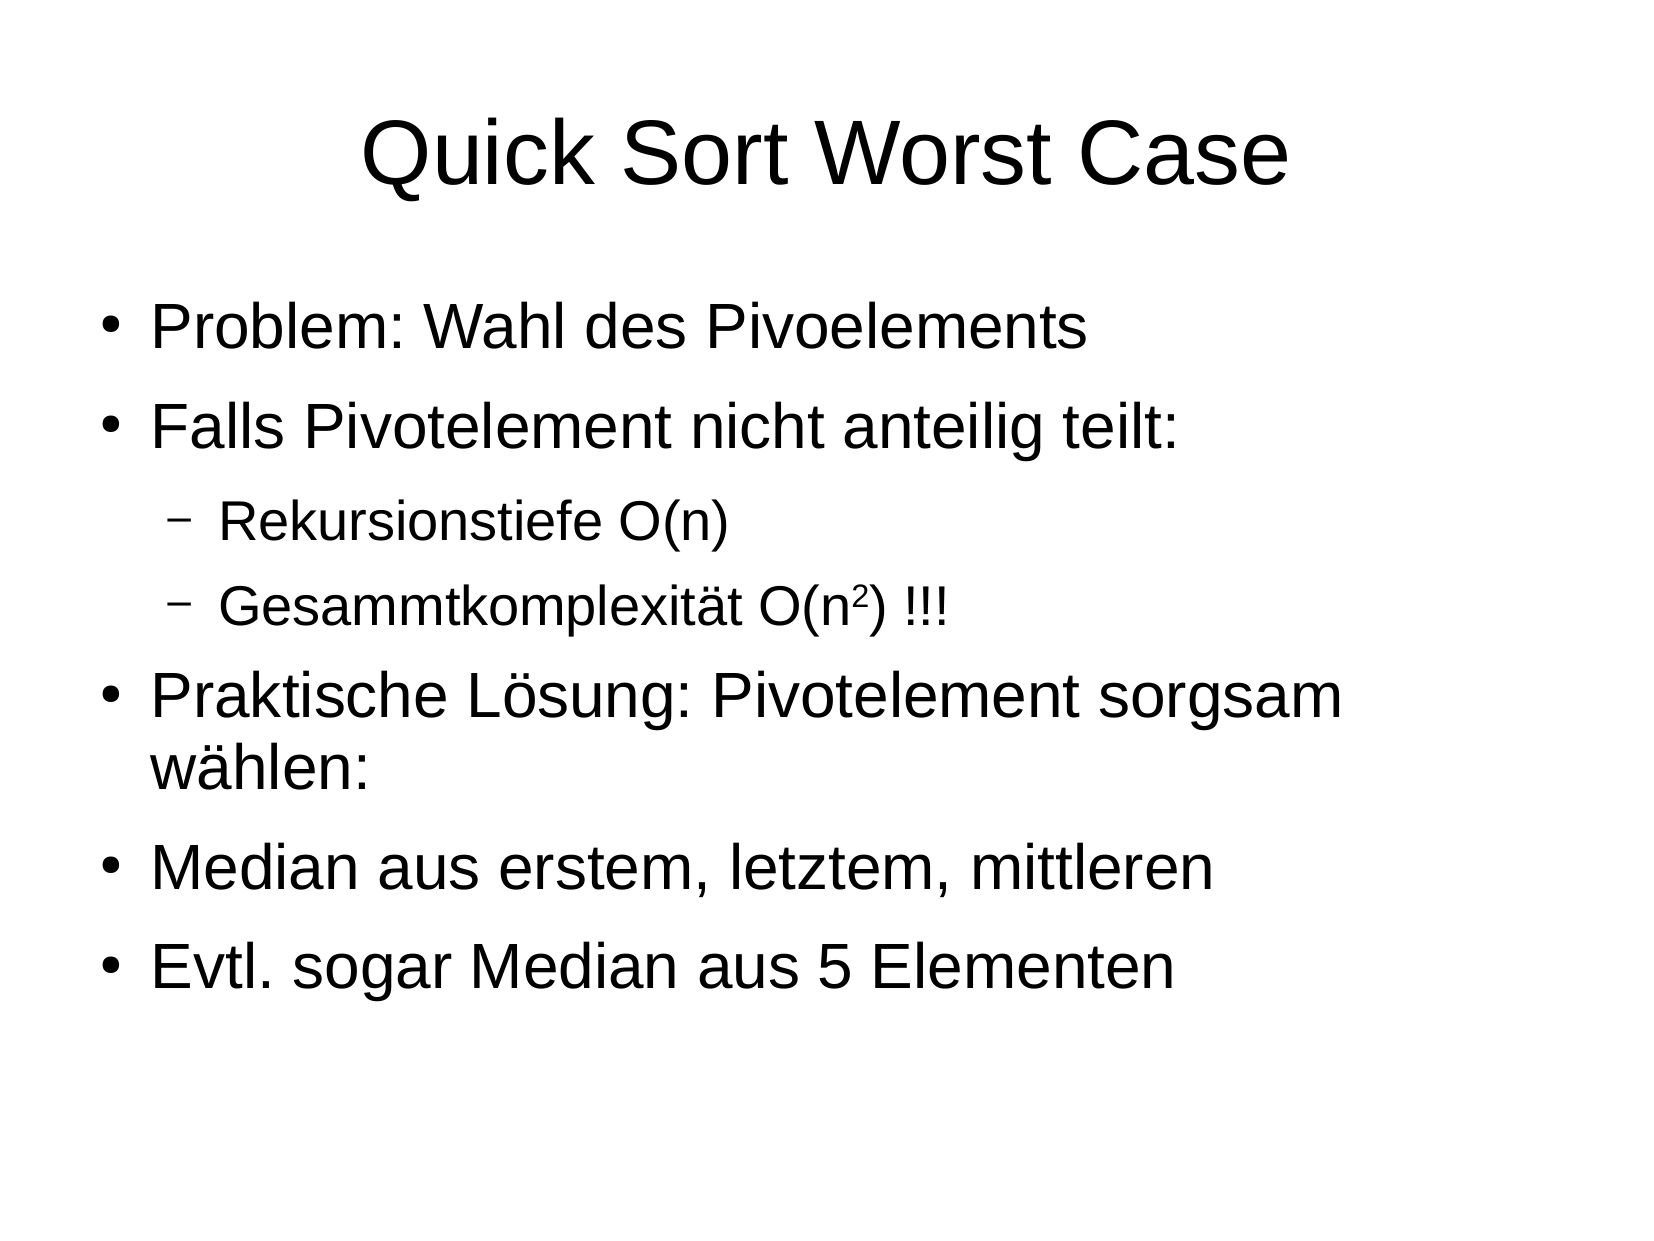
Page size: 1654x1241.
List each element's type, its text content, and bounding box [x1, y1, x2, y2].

list Problem: Wahl des Pivoelements Falls Pivotelement nicht anteilig teilt: Rekursionstiefe O(n) Gesammtkomplexität O(n2) !!! Praktische Lösung: Pivotelement sorgsam wählen: Median aus erstem, letztem, mittleren Evtl. sogar Median aus 5 Elementen [82, 290, 1571, 1010]
title Quick Sort Worst Case [82, 49, 1571, 257]
